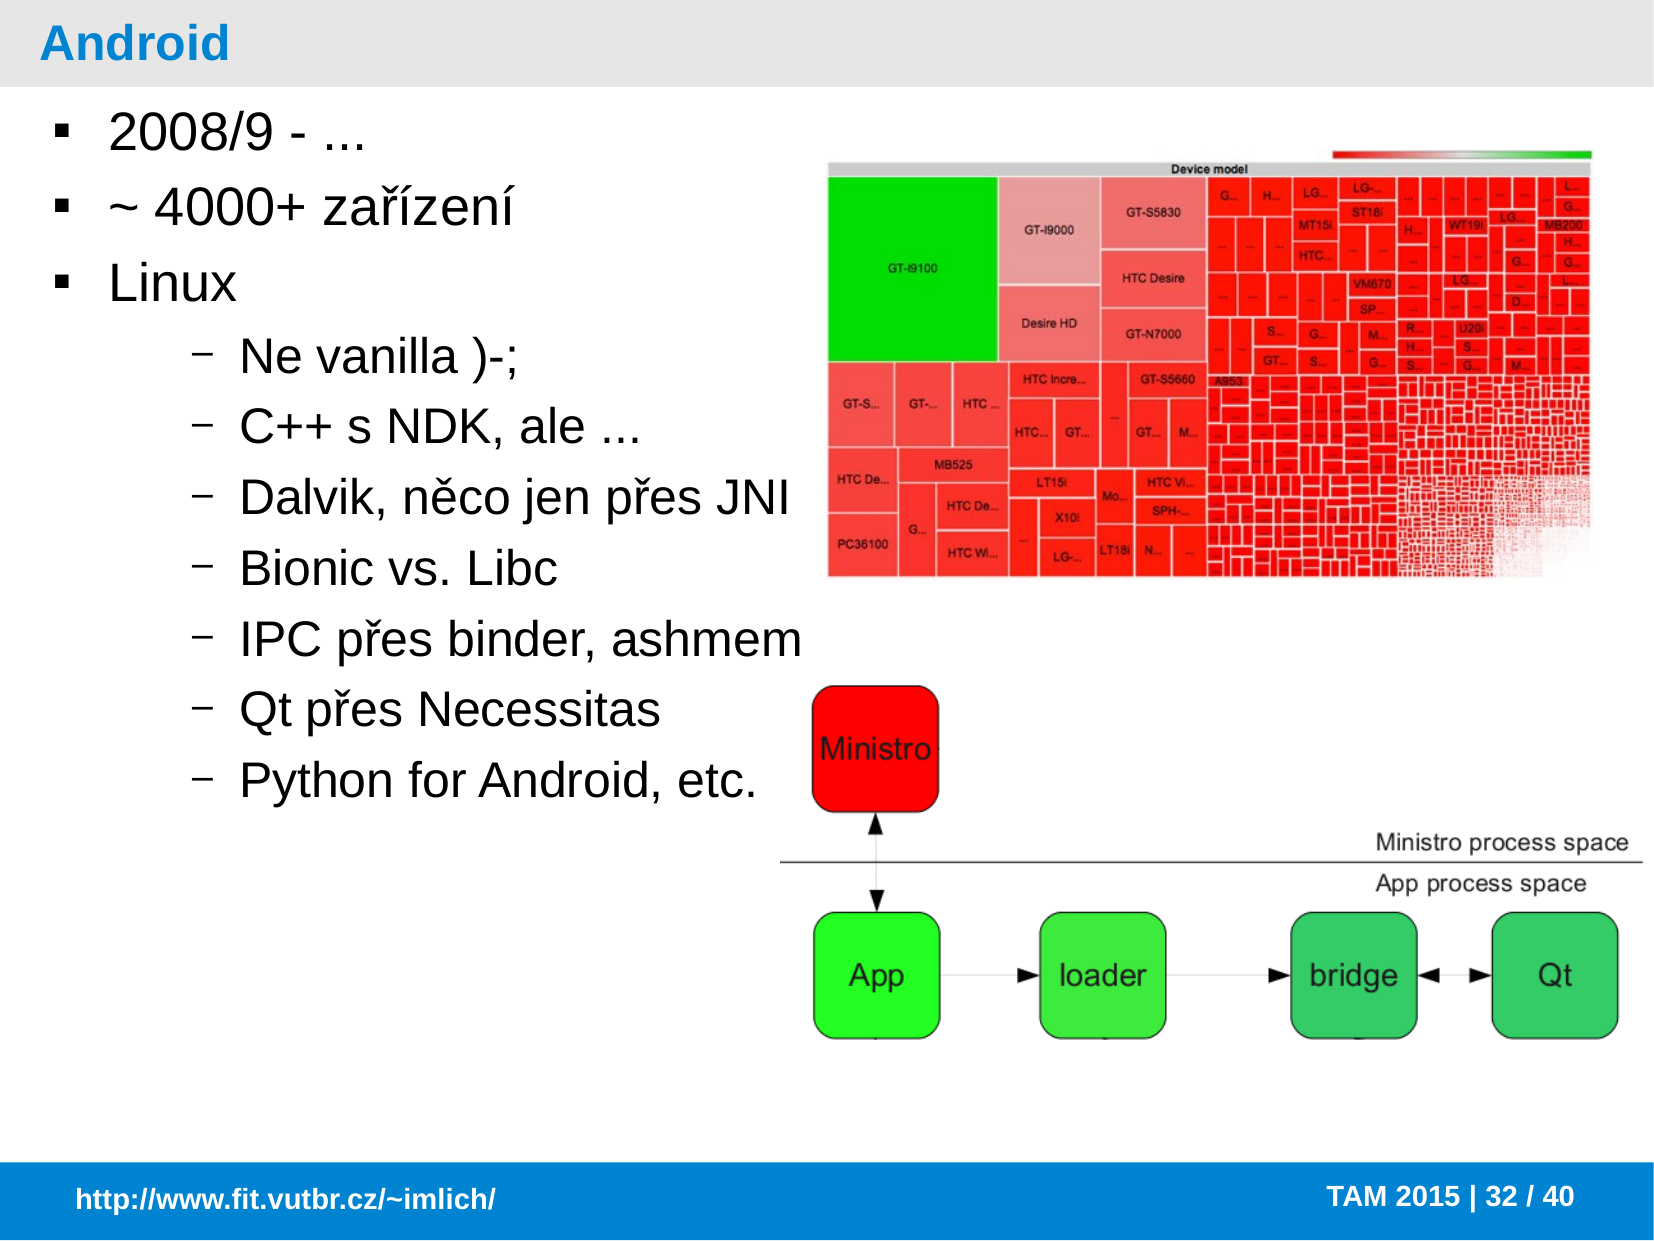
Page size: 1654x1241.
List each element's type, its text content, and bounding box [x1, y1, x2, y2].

title Android [39, 5, 1615, 81]
picture [780, 674, 1654, 1051]
picture [825, 149, 1594, 580]
list 2008/9 - ... ~ 4000+ zařízení Linux Ne vanilla )-; C++ s NDK, ale ... Dalvik, něco jen přes JNI Bionic vs. Libc IPC přes binder, ashmem Qt přes Necessitas Python for Android, etc. [37, 101, 807, 1126]
